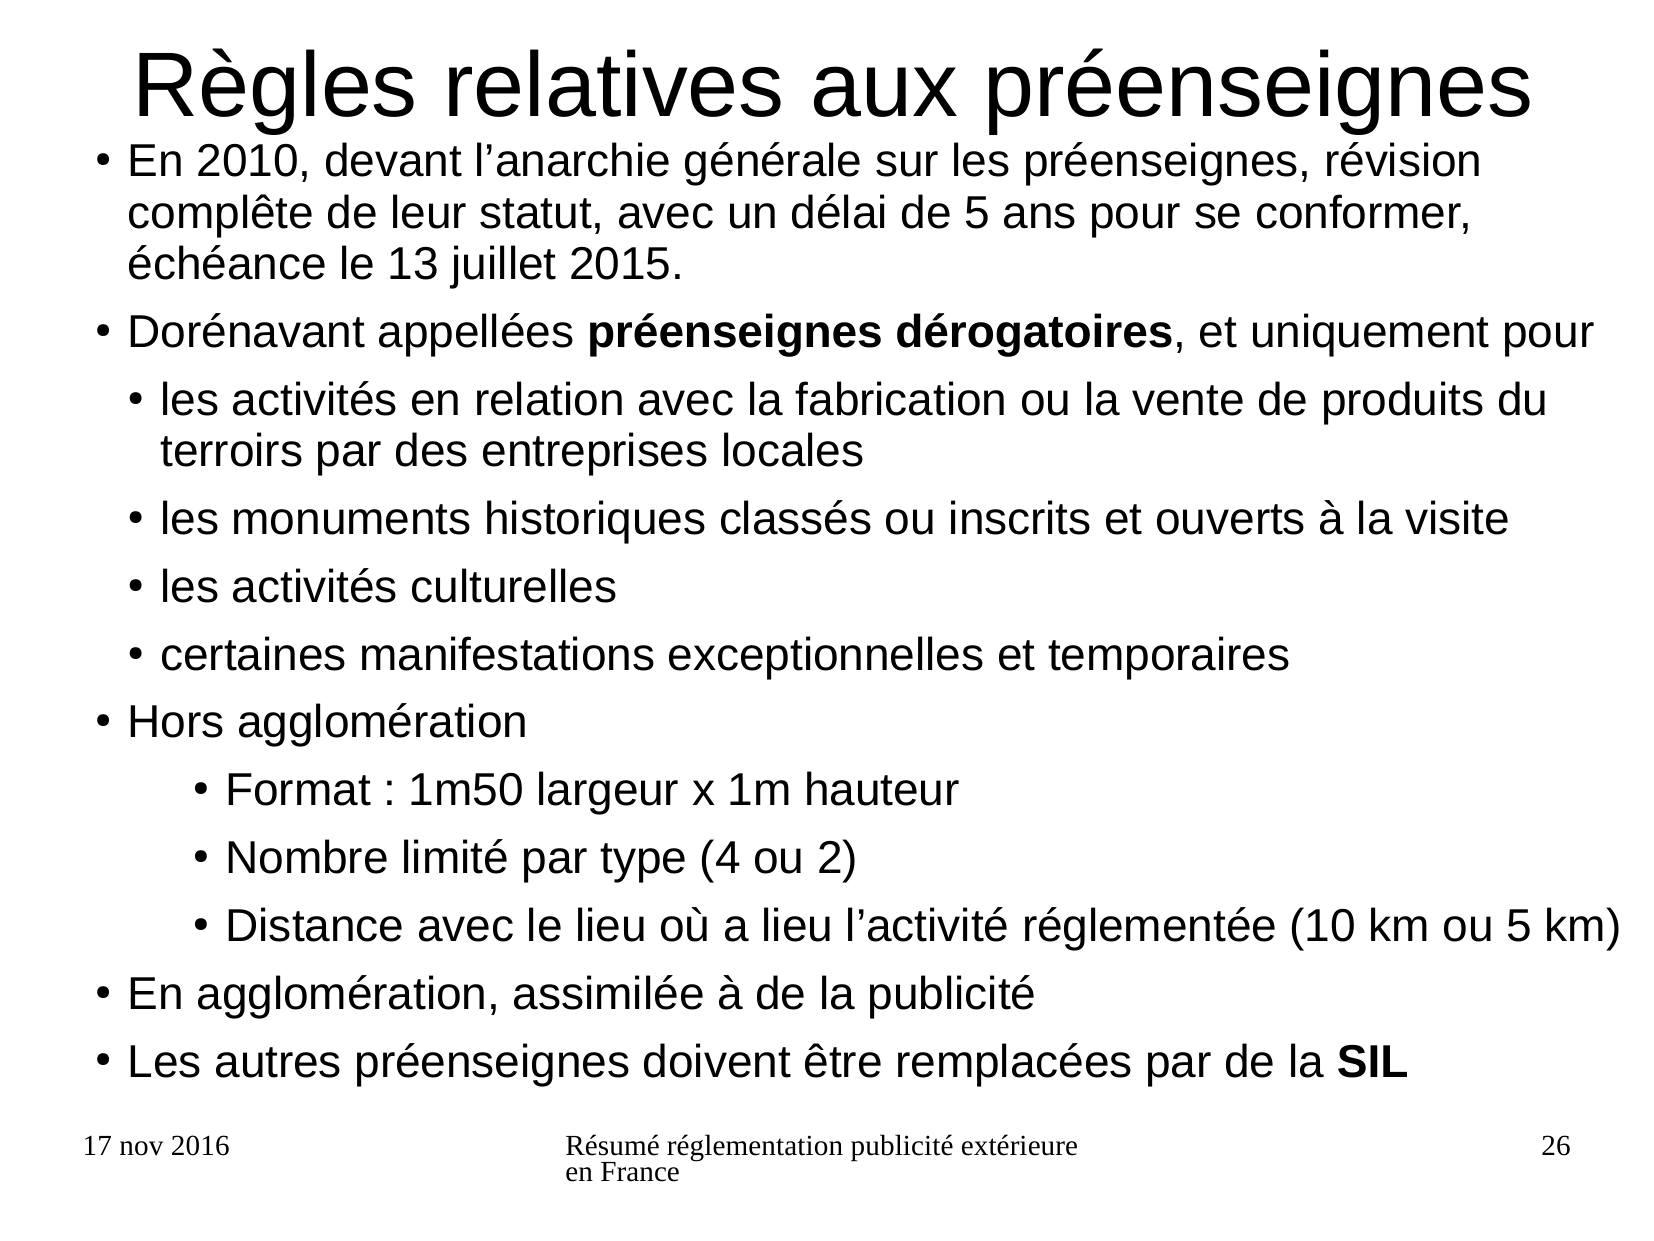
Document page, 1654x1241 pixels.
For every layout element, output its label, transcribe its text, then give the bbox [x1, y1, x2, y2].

title Règles relatives aux préenseignes [90, 19, 1579, 135]
text_box En 2010, devant l’anarchie générale sur les préenseignes, révision complête de leur statut, avec un délai de 5 ans pour se conformer, échéance le 13 juillet 2015. Dorénavant appellées préenseignes dérogatoires, et uniquement pour les activités en relation avec la fabrication ou la vente de produits du terroirs par des entreprises locales les monuments historiques classés ou inscrits et ouverts à la visite les activités culturelles certaines manifestations exceptionnelles et temporaires Hors agglomération Format : 1m50 largeur x 1m hauteur Nombre limité par type (4 ou 2) Distance avec le lieu où a lieu l’activité réglementée (10 km ou 5 km) En agglomération, assimilée à de la publicité Les autres préenseignes doivent être remplacées par de la SIL [30, 135, 1631, 1111]
